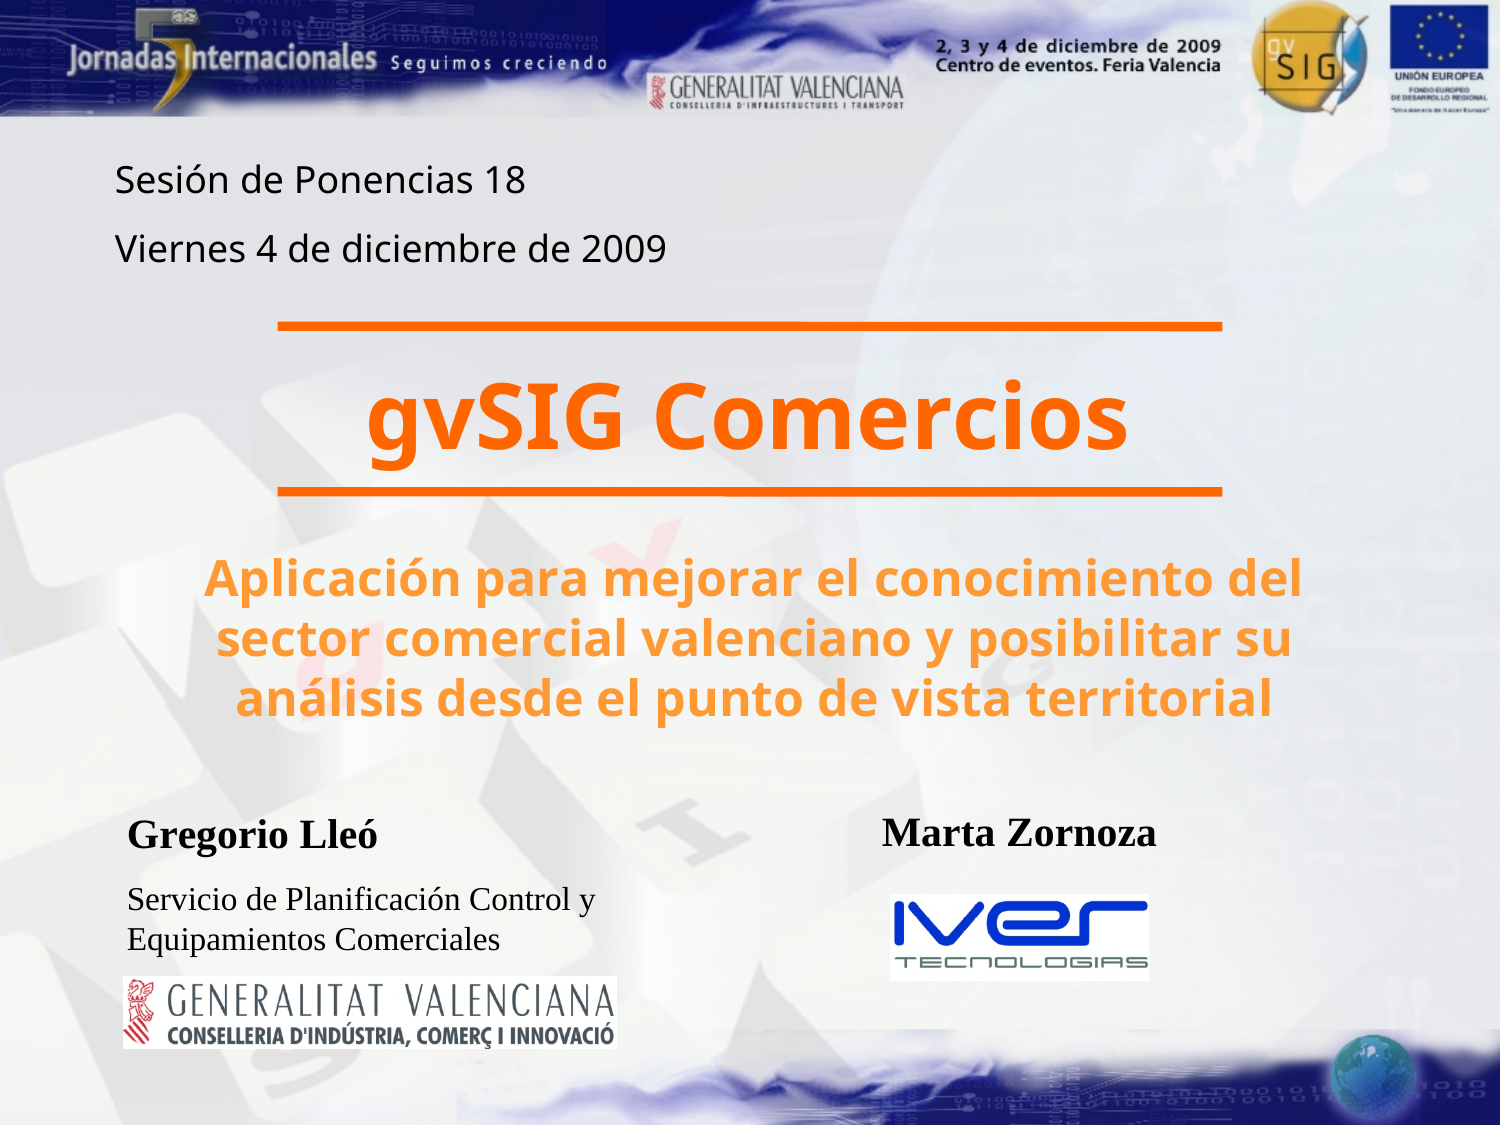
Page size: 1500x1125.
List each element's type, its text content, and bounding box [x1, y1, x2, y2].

text_box Aplicación para mejorar el conocimiento del sector comercial valenciano y posibilitar su análisis desde el punto de vista territorial [117, 515, 1393, 757]
text_box Marta Zornoza [867, 796, 1242, 863]
text_box Gregorio Lleó Servicio de Planificación Control y Equipamientos Comerciales [112, 798, 715, 965]
picture [0, 0, 1500, 1125]
text_box Sesión de Ponencias 18 Viernes 4 de diciembre de 2009 [100, 148, 904, 278]
text_box gvSIG Comercios [289, 349, 1208, 476]
